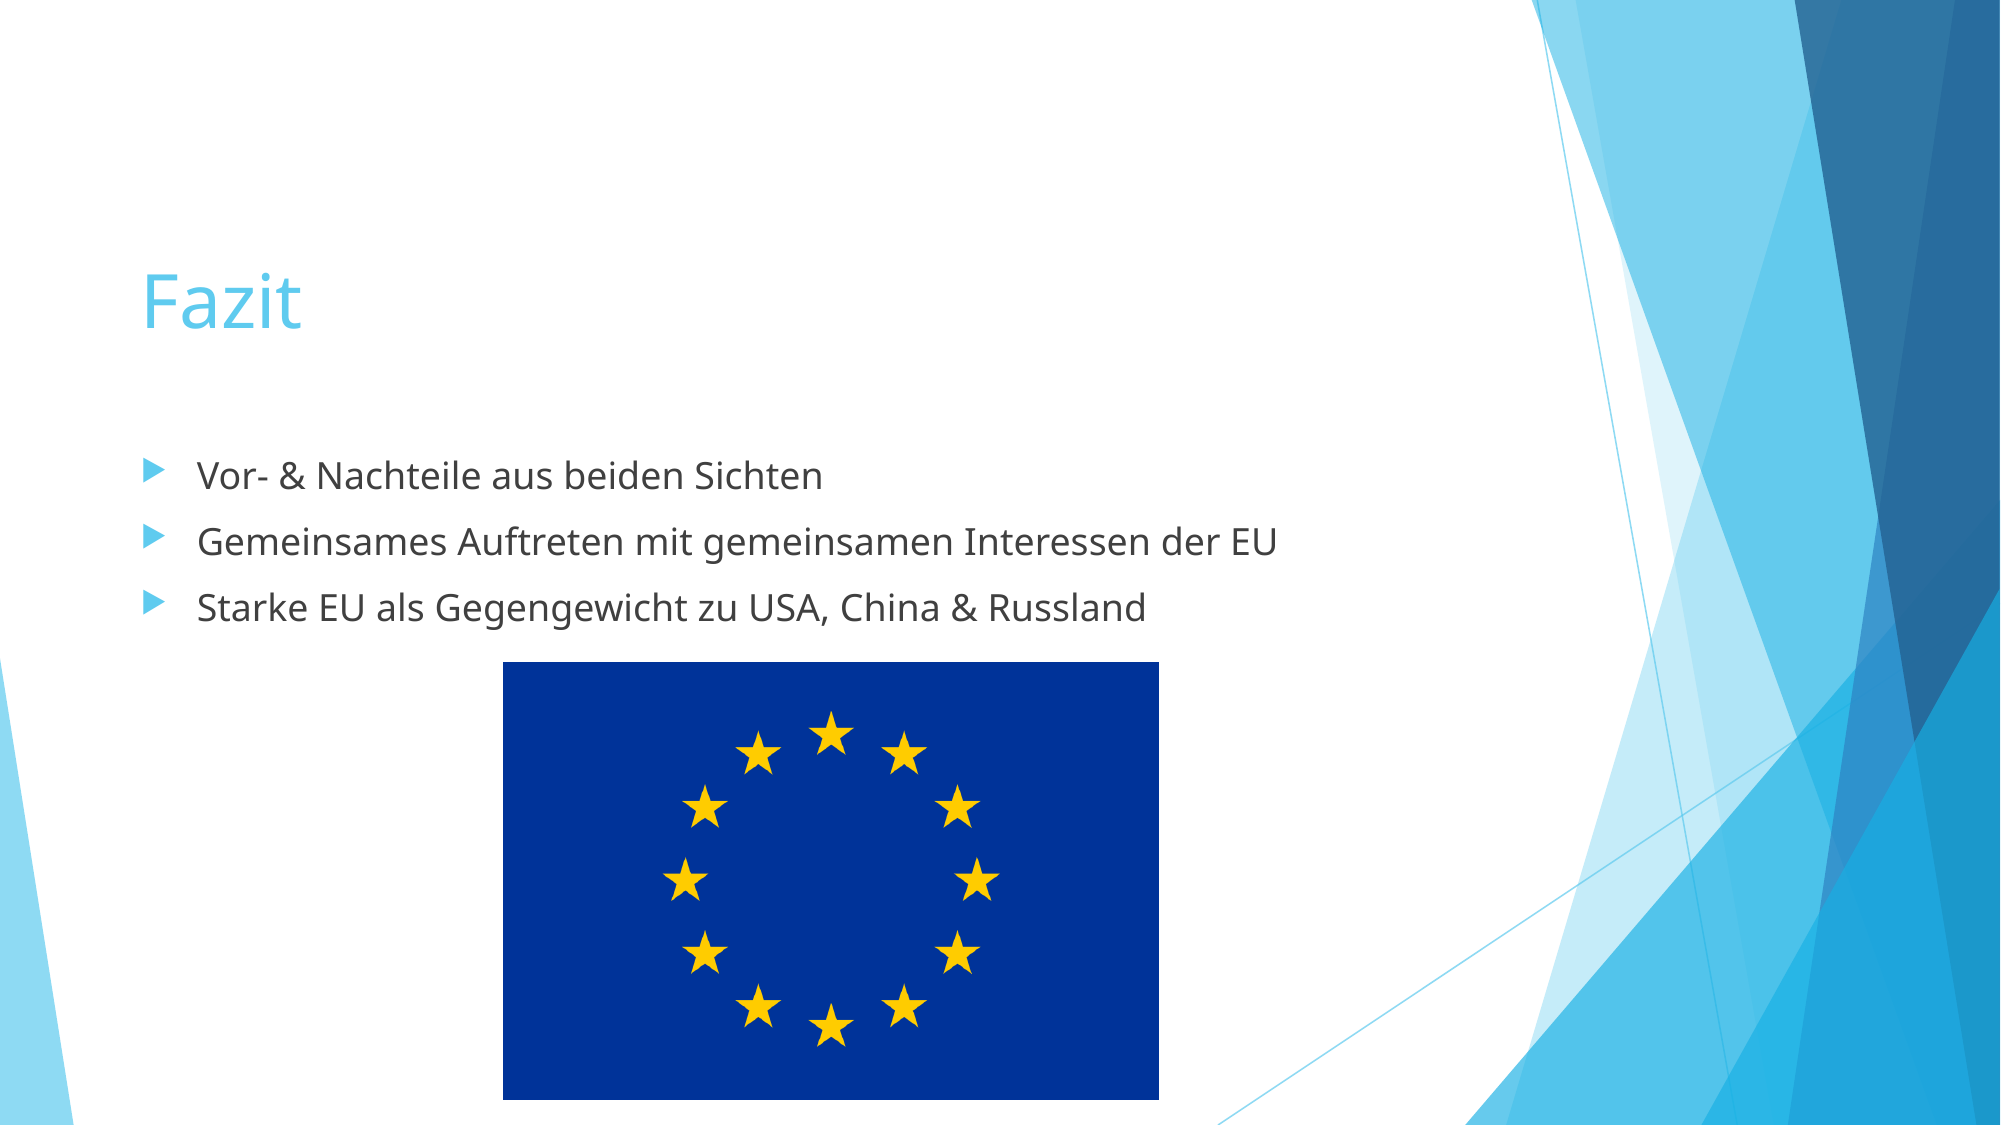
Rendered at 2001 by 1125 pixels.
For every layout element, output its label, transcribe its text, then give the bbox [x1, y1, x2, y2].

list Vor- & Nachteile aus beiden Sichten Gemeinsames Auftreten mit gemeinsamen Interessen der EU Starke EU als Gegengewicht zu USA, China & Russland [125, 444, 1536, 881]
picture [503, 662, 1159, 1100]
title Fazit [125, 245, 1536, 444]
